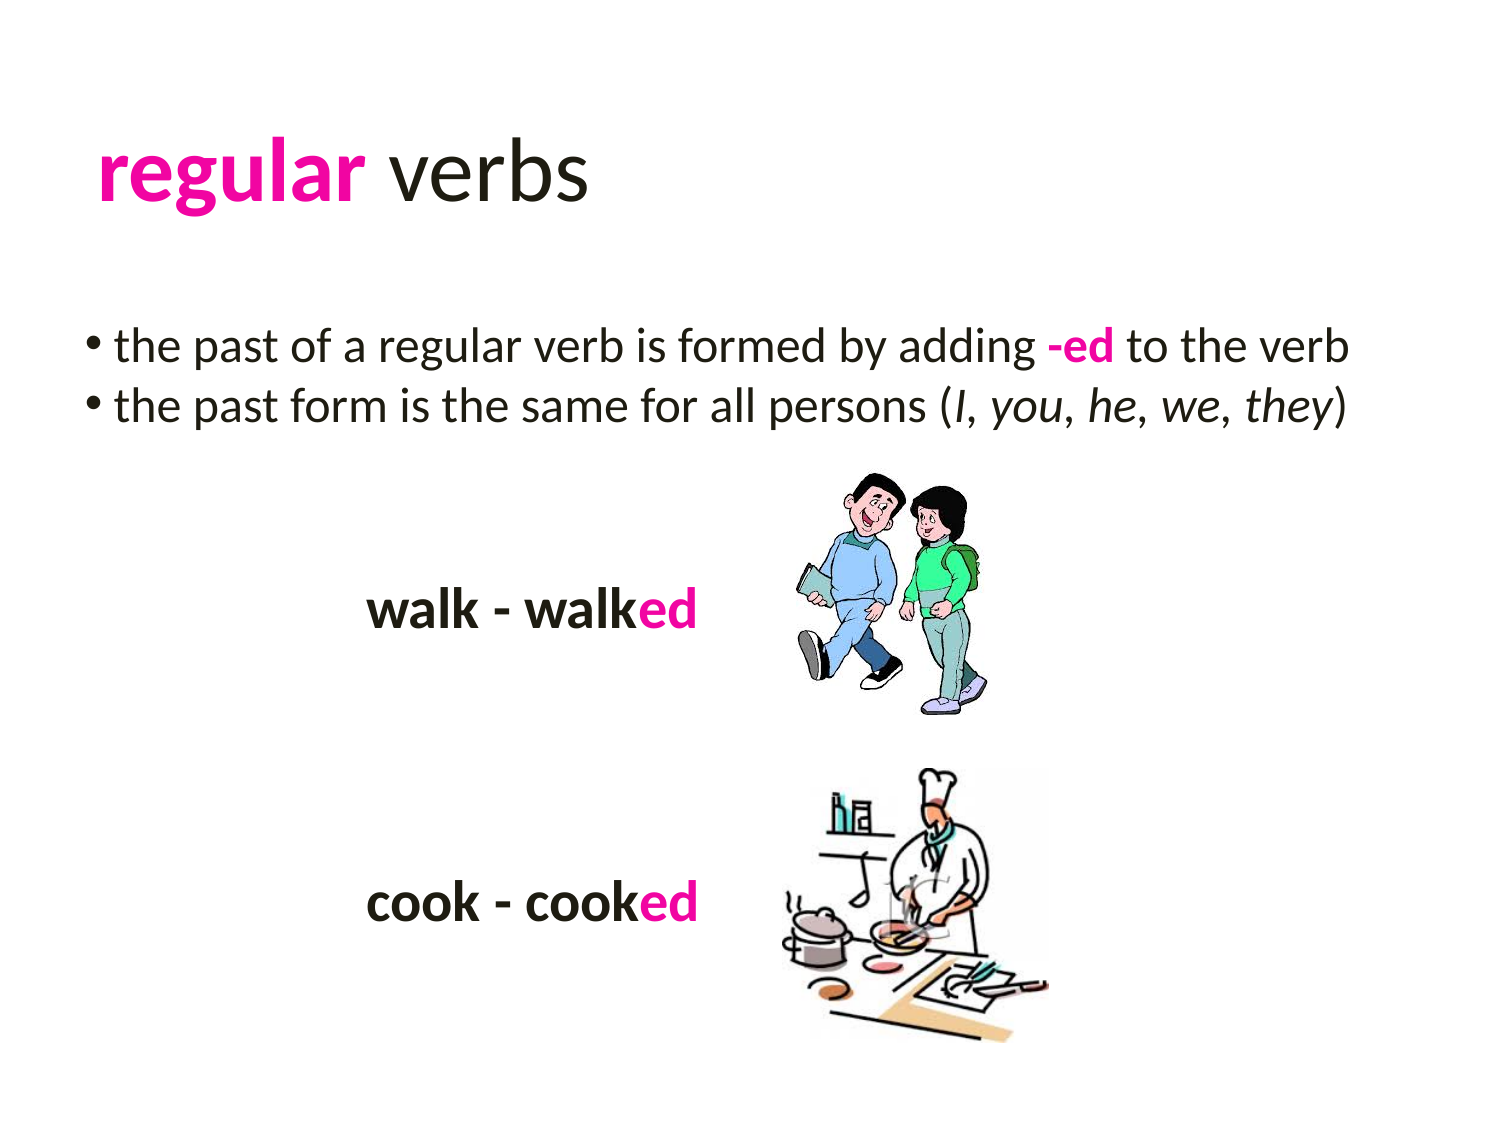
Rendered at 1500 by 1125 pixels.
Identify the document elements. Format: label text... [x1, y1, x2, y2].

title regular verbs [82, 82, 1432, 248]
picture [796, 468, 990, 715]
text_box the past of a regular verb is formed by adding -ed to the verb the past form is the same for all persons (I, you, he, we, they) [70, 304, 1430, 440]
picture [782, 768, 1049, 1043]
text_box cook - cooked [351, 855, 739, 941]
text_box walk - walked [351, 562, 750, 648]
